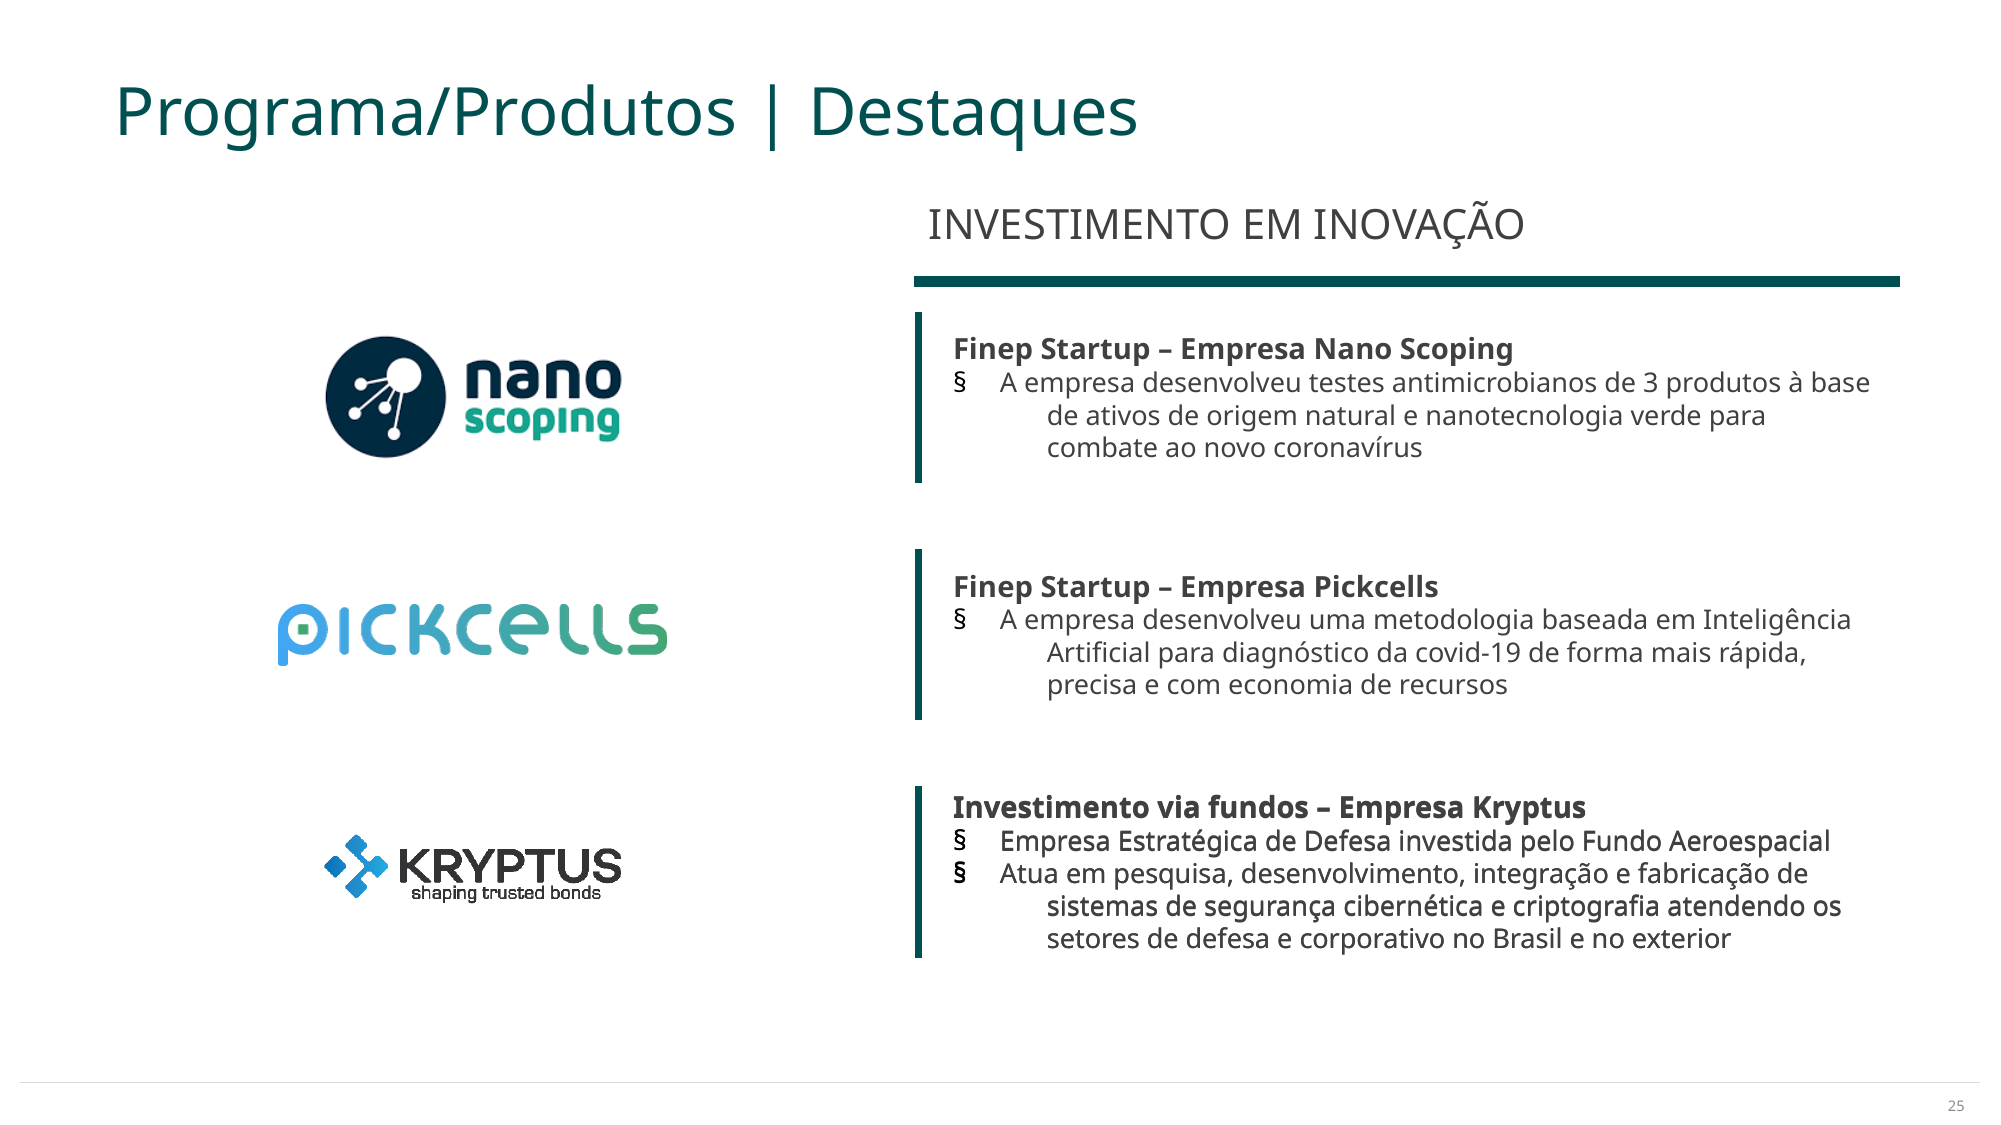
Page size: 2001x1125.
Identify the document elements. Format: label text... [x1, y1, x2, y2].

text_box [915, 549, 922, 720]
text_box Finep Startup – Empresa Pickcells A empresa desenvolveu uma metodologia baseada em Inteligência Artificial para diagnóstico da covid-19 de forma mais rápida, precisa e com economia de recursos [938, 560, 1898, 710]
text_box [915, 312, 922, 483]
text_box Investimento via fundos – Empresa Kryptus Empresa Estratégica de Defesa investida pelo Fundo Aeroespacial Atua em pesquisa, desenvolvimento, integração e fabricação de sistemas de segurança cibernética e criptografia atendendo os setores de defesa e corporativo no Brasil e no exterior [938, 781, 1898, 964]
picture [283, 302, 662, 493]
picture [278, 604, 667, 666]
picture [250, 821, 695, 924]
text_box Finep Startup – Empresa Nano Scoping A empresa desenvolveu testes antimicrobianos de 3 produtos à base de ativos de origem natural e nanotecnologia verde para combate ao novo coronavírus [938, 323, 1898, 472]
text_box [914, 276, 1900, 287]
text_box [915, 786, 922, 958]
title Programa/Produtos | Destaques [99, 45, 1900, 173]
text_box INVESTIMENTO EM INOVAÇÃO [913, 190, 1898, 257]
